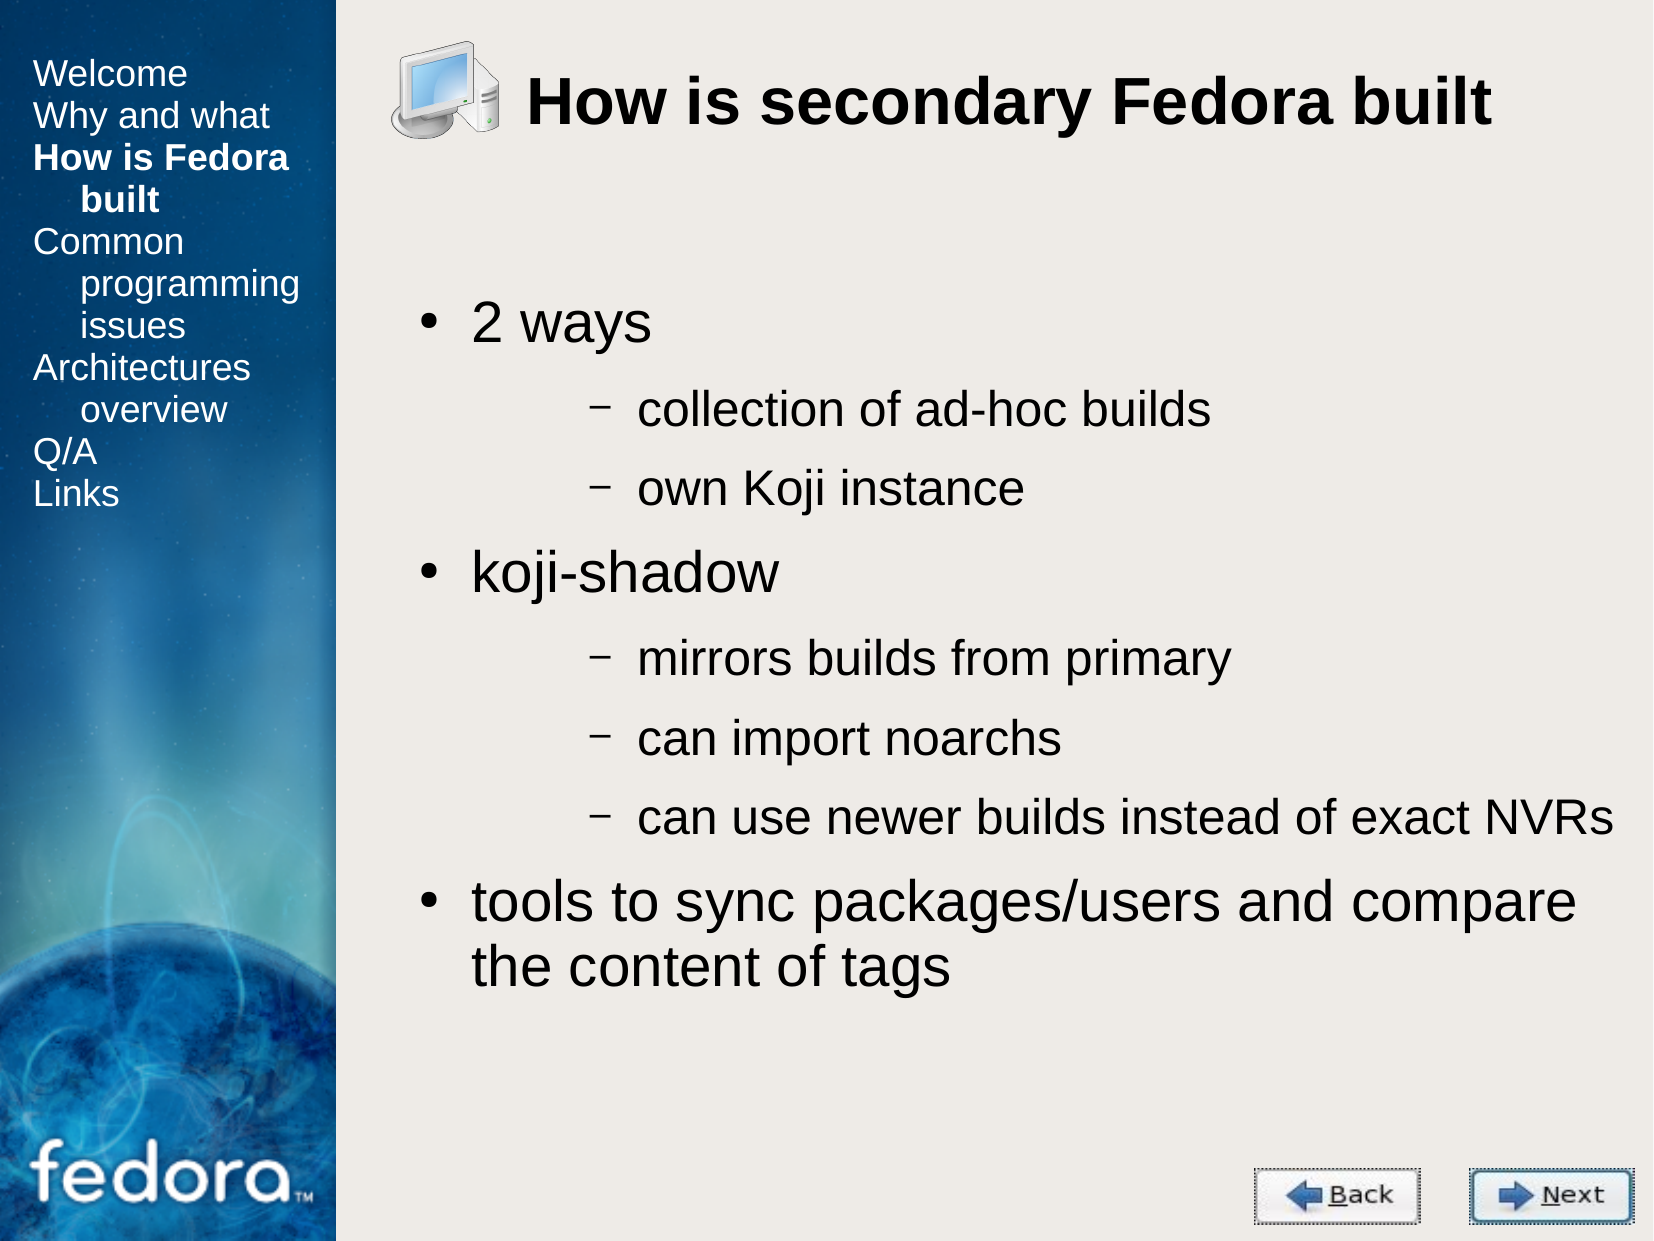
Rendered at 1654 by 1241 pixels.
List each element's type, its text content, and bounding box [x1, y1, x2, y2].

text_box How is secondary Fedora built [511, 56, 1529, 147]
text_box Welcome Why and what How is Fedora built Common programming issues Architectures overview Q/A Links [18, 45, 327, 523]
picture [0, 0, 1654, 1241]
list 2 ways collection of ad-hoc builds own Koji instance koji-shadow mirrors builds from primary can import noarchs can use newer builds instead of exact NVRs tools to sync packages/users and compare the content of tags [400, 290, 1617, 1094]
